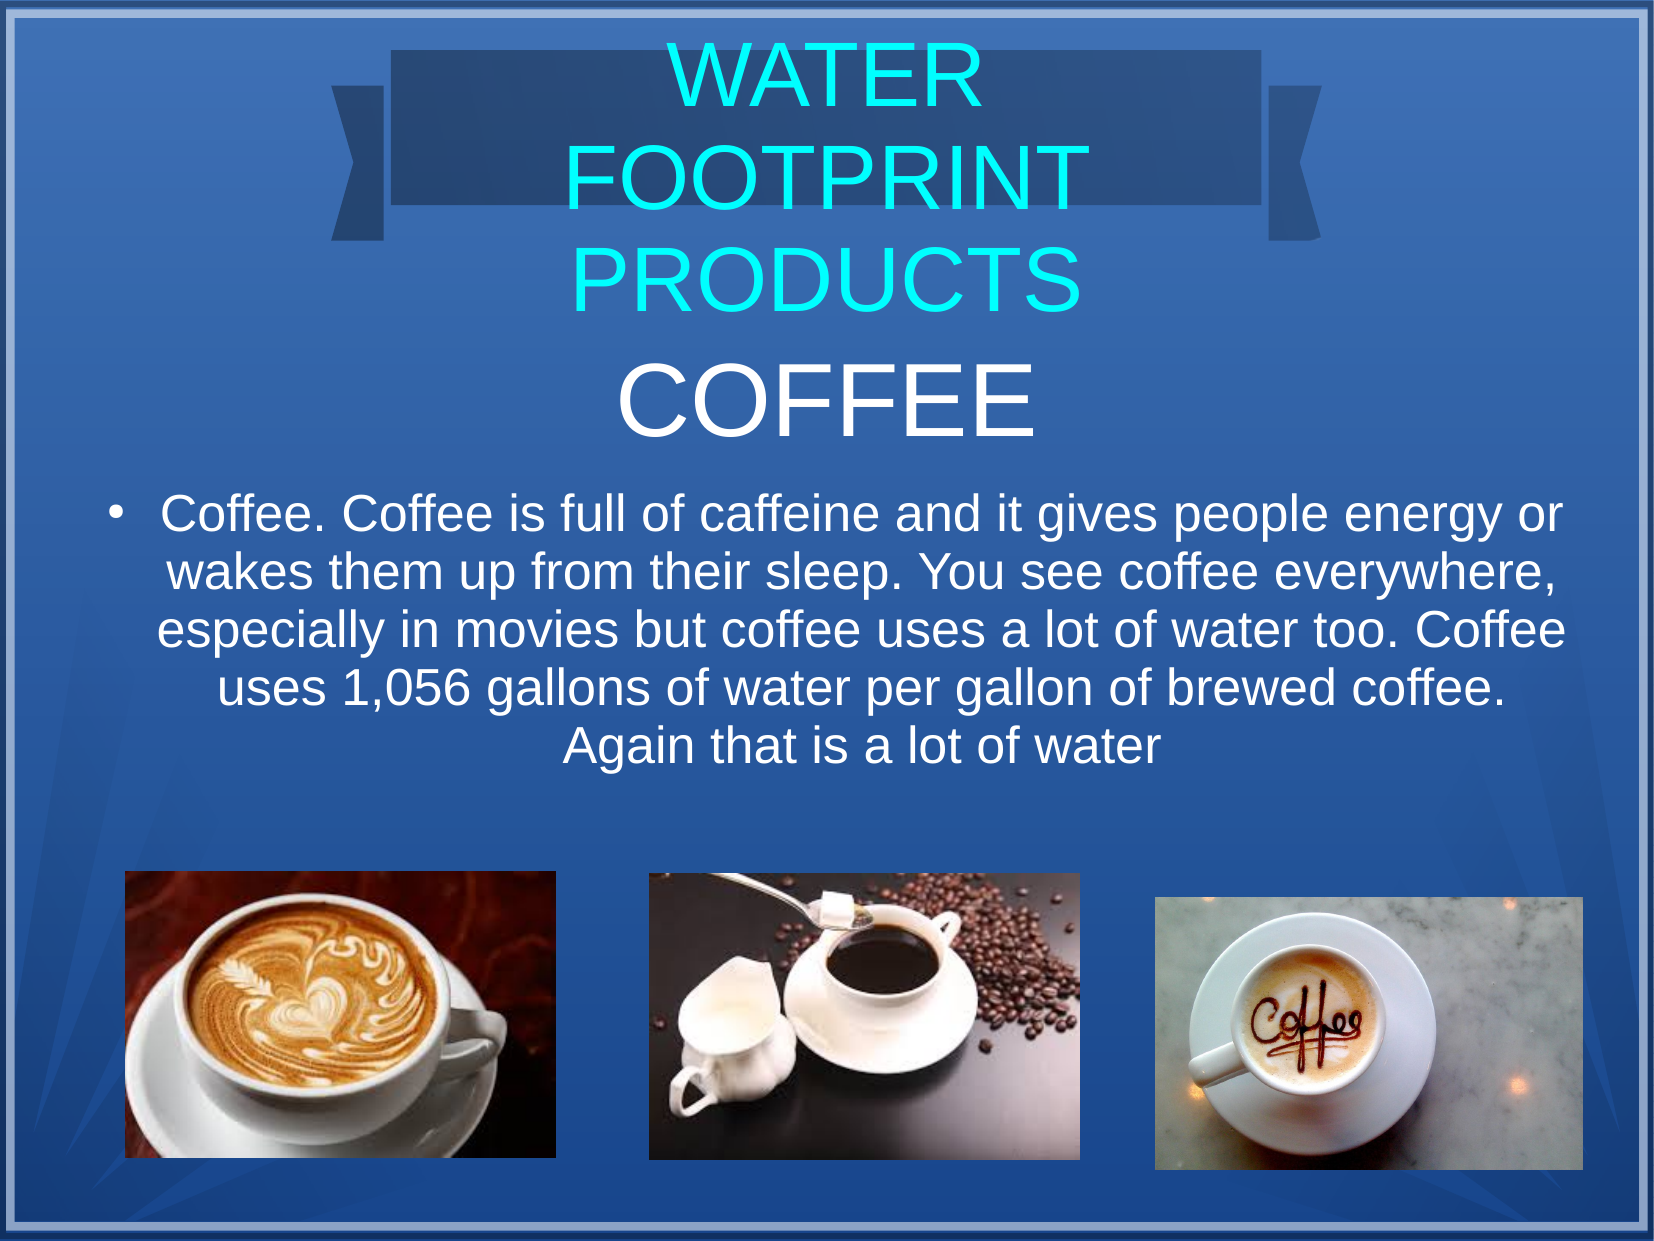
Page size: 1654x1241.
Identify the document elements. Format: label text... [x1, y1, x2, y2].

list COFFEE [47, 342, 1536, 686]
list Coffee. Coffee is full of caffeine and it gives people energy or wakes them up from their sleep. You see coffee everywhere, especially in movies but coffee uses a lot of water too. Coffee uses 1,056 gallons of water per gallon of brewed coffee. Again that is a lot of water [82, 484, 1571, 780]
picture [125, 871, 556, 1158]
picture [649, 873, 1080, 1160]
title WATER FOOTPRINT PRODUCTS [389, 23, 1264, 332]
picture [1155, 897, 1583, 1170]
